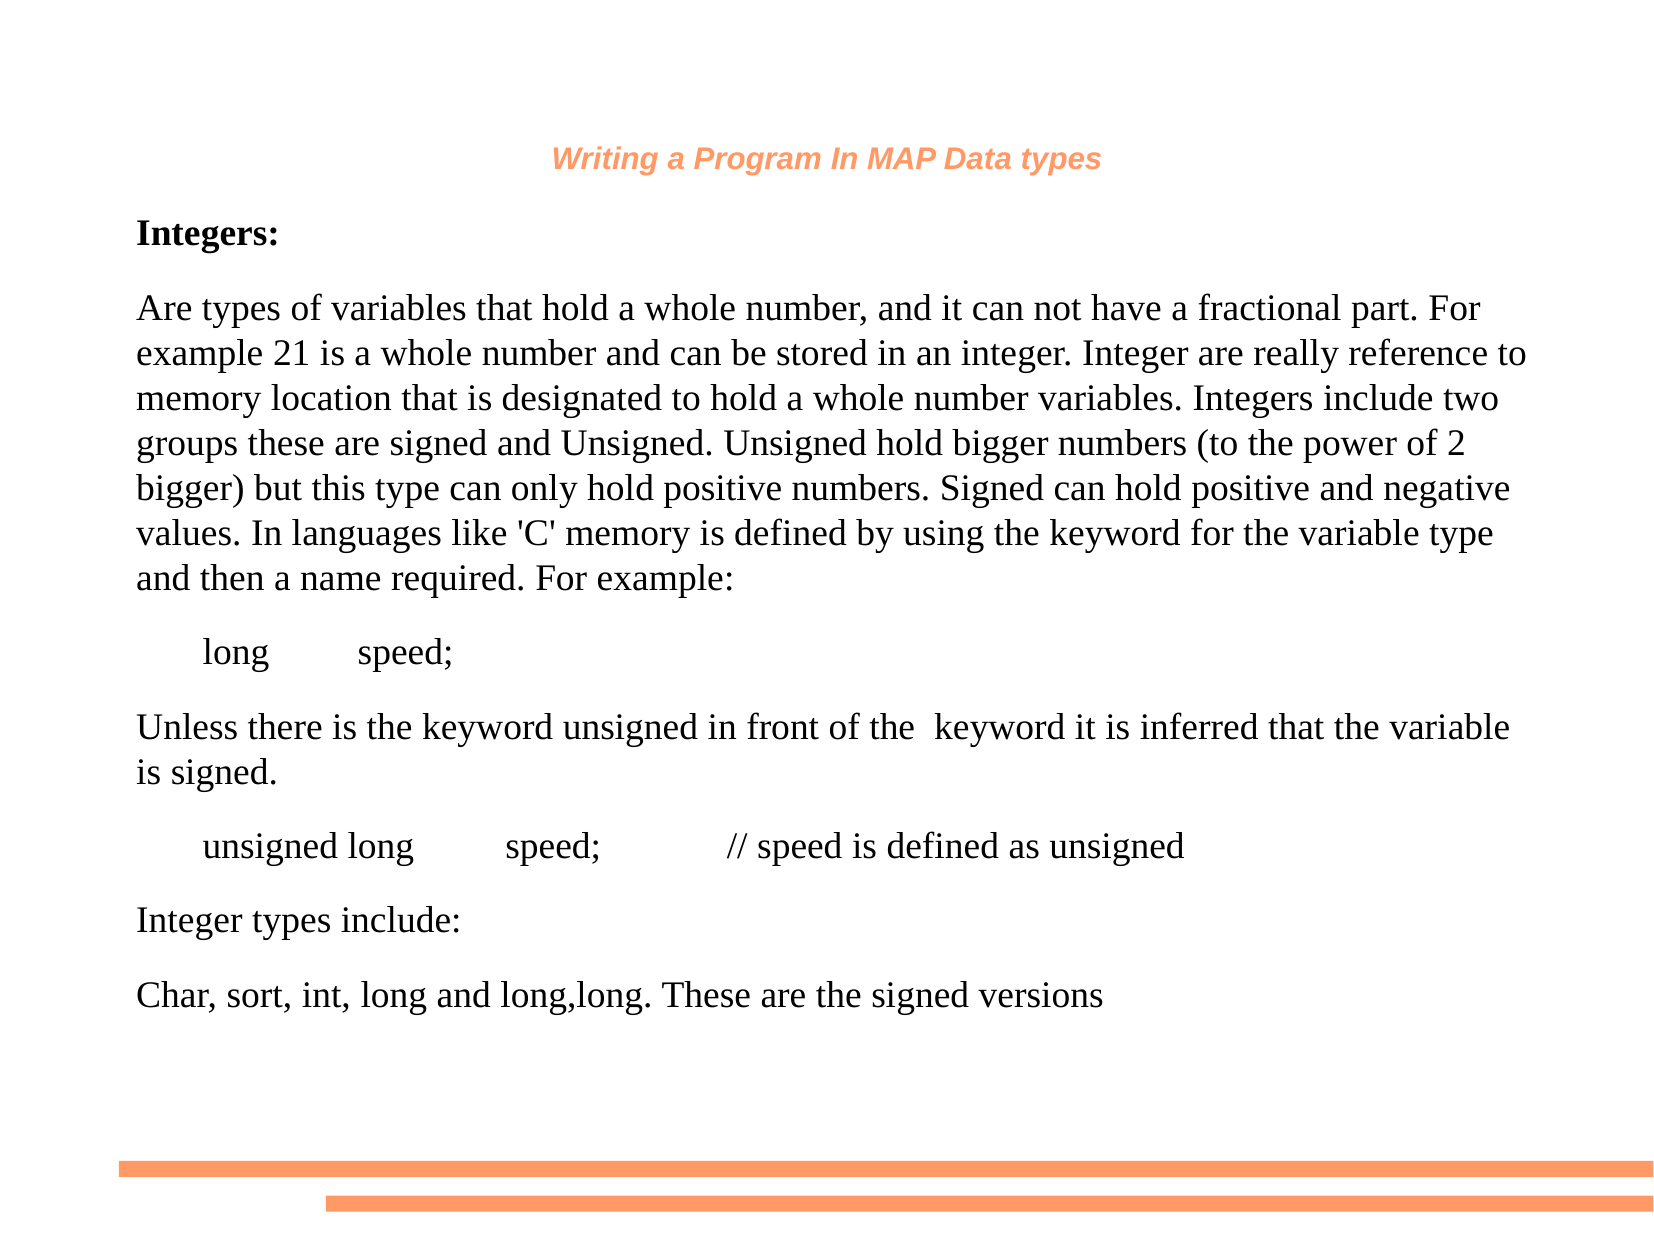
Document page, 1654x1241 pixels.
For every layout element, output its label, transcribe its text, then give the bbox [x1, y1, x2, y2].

list Integers: Are types of variables that hold a whole number, and it can not have a fractional part. For example 21 is a whole number and can be stored in an integer. Integer are really reference to memory location that is designated to hold a whole number variables. Integers include two groups these are signed and Unsigned. Unsigned hold bigger numbers (to the power of 2 bigger) but this type can only hold positive numbers. Signed can hold positive and negative values. In languages like 'C' memory is defined by using the keyword for the variable type and then a name required. For example: long speed; Unless there is the keyword unsigned in front of the keyword it is inferred that the variable is signed. unsigned long speed; // speed is defined as unsigned Integer types include: Char, sort, int, long and long,long. These are the signed versions [121, 200, 1550, 1241]
title Writing a Program In MAP Data types [121, 130, 1534, 184]
